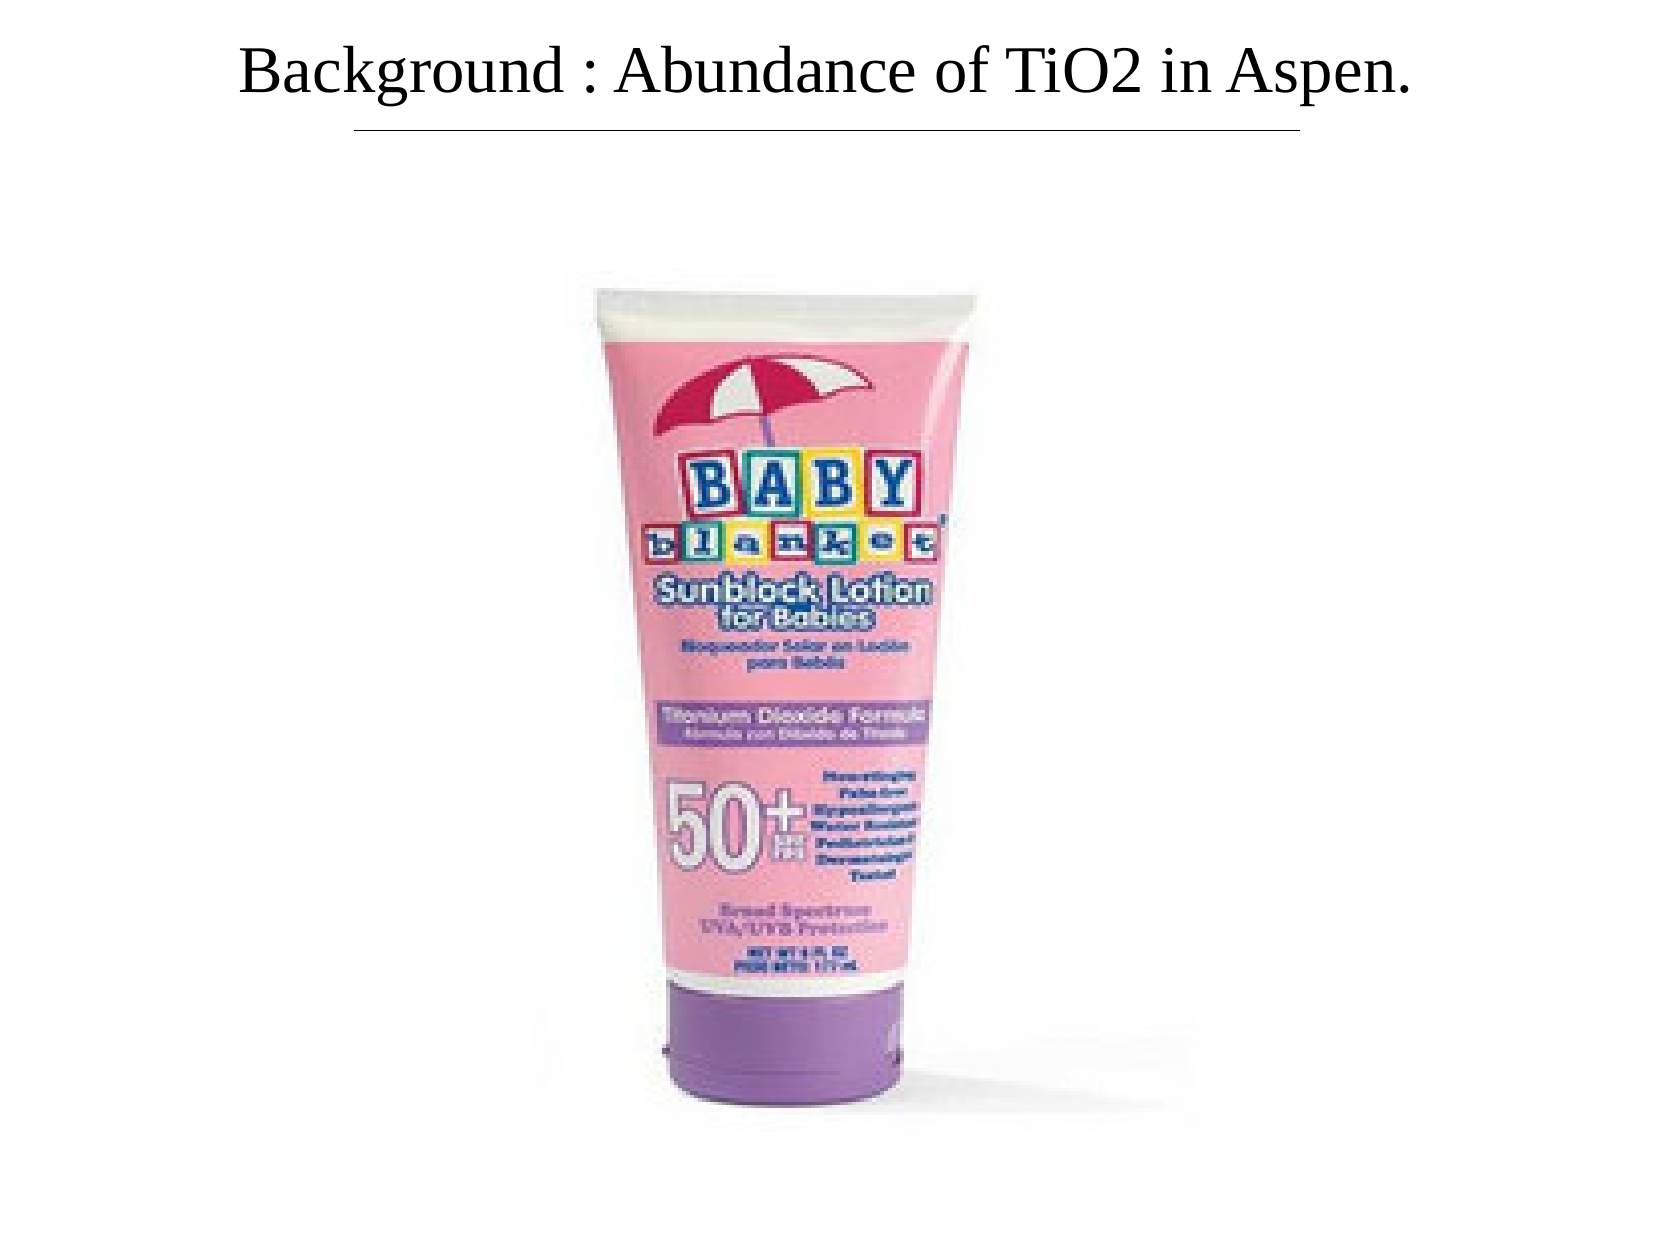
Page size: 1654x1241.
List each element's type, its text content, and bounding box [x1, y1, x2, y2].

text_box Background : Abundance of TiO2 in Aspen. [0, 25, 1654, 115]
picture [225, 187, 1439, 1201]
